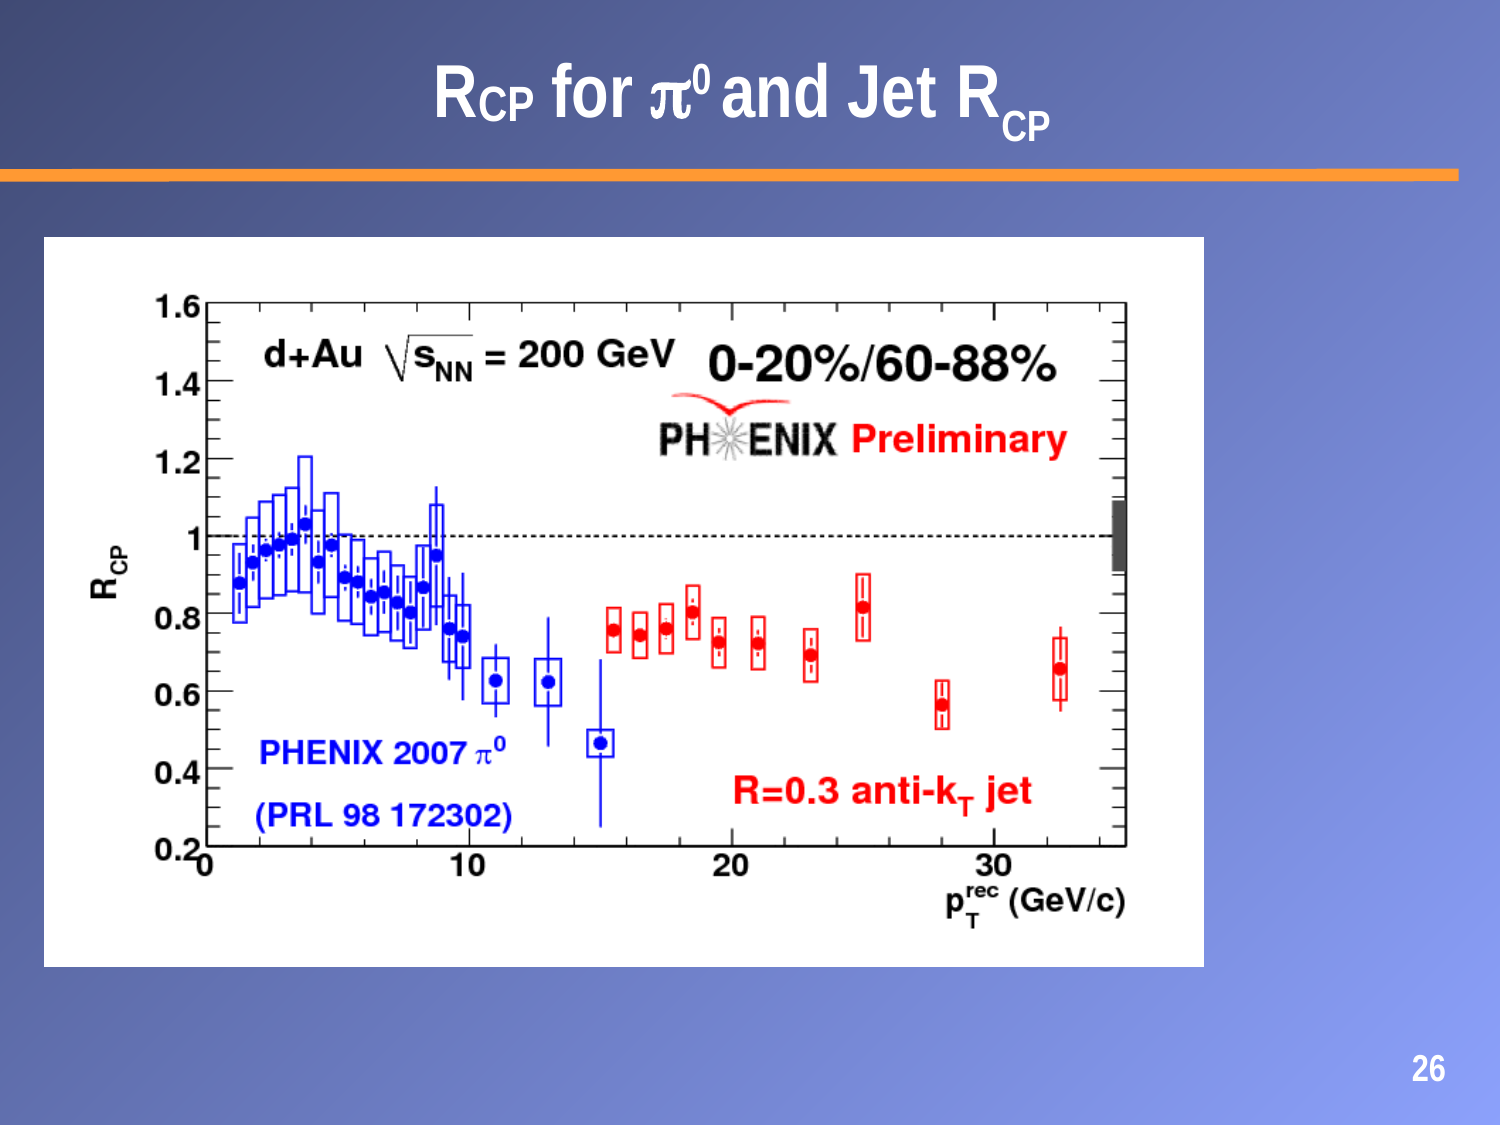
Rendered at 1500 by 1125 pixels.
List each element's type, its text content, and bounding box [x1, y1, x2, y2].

picture [44, 237, 1204, 967]
title RCP for 0 and Jet RCP [146, 17, 1358, 179]
